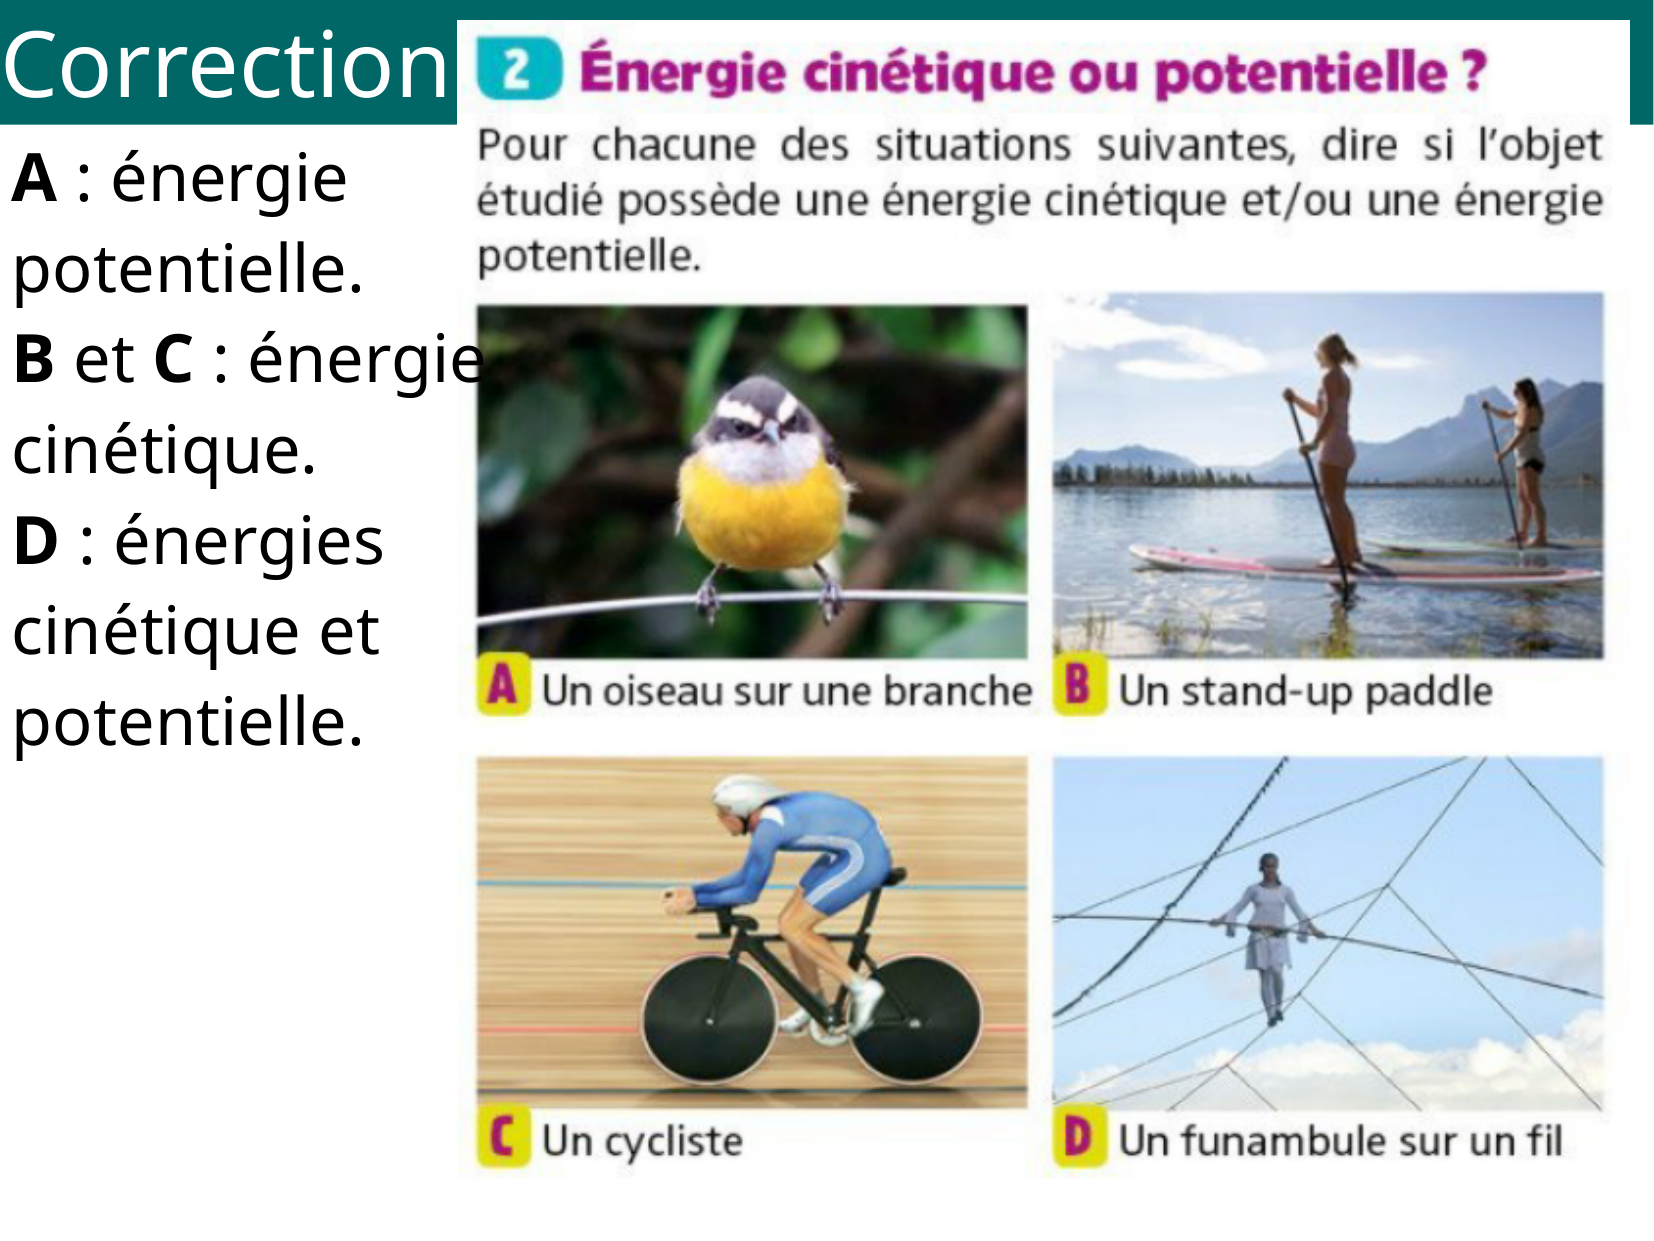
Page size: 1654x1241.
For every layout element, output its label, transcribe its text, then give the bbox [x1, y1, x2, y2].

picture [457, 20, 1630, 129]
text_box A : énergie potentielle. B et C : énergie cinétique. D : énergies cinétique et potentielle. [11, 129, 1642, 1231]
title Correction [0, 4, 1654, 120]
